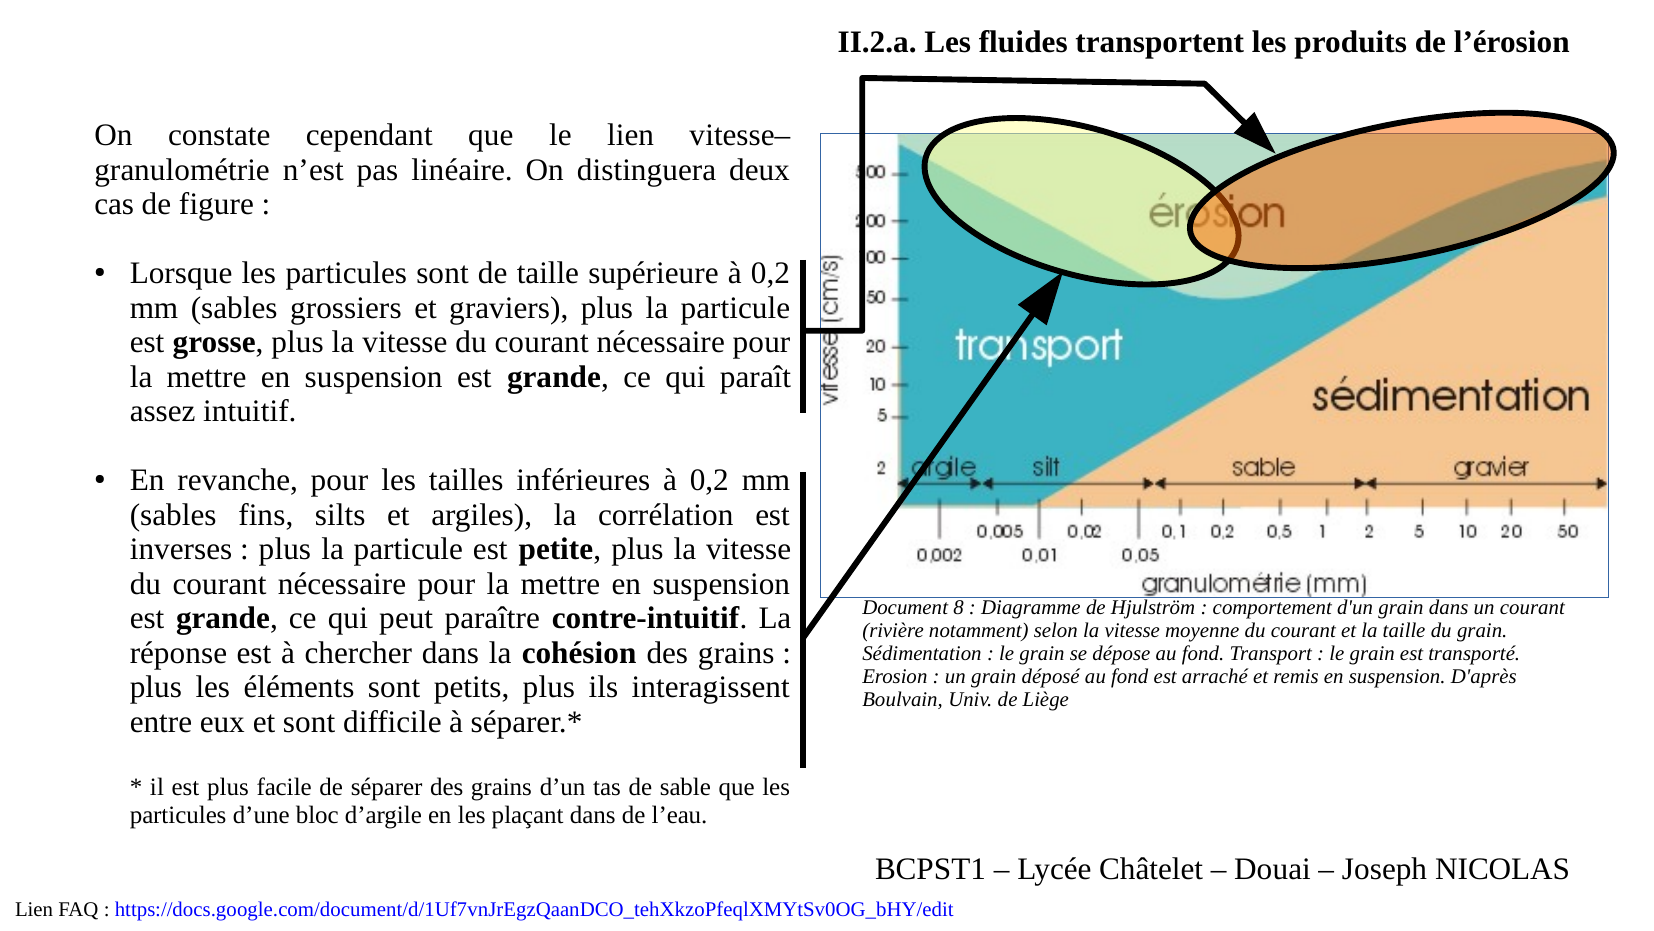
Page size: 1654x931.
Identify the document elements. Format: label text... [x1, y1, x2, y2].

picture [1113, 133, 1348, 190]
text_box On constate cependant que le lien vitesse–granulométrie n’est pas linéaire. On distinguera deux cas de figure : Lorsque les particules sont de taille supérieure à 0,2 mm (sables grossiers et graviers), plus la particule est grosse, plus la vitesse du courant nécessaire pour la mettre en suspension est grande, ce qui paraît assez intuitif. En revanche, pour les tailles inférieures à 0,2 mm (sables fins, silts et argiles), la corrélation est inverses : plus la particule est petite, plus la vitesse du courant nécessaire pour la mettre en suspension est grande, ce qui peut paraître contre-intuitif. La réponse est à chercher dans la cohésion des grains : plus les éléments sont petits, plus ils interagissent entre eux et sont difficile à séparer.* * il est plus facile de séparer des grains d’un tas de sable que les particules d’une bloc d’argile en les plaçant dans de l’eau. [94, 118, 792, 897]
picture [820, 133, 1061, 598]
text_box BCPST1 – Lycée Châtelet – Douai – Joseph NICOLAS [792, 832, 1571, 905]
text_box Document 8 : Diagramme de Hjulström : comportement d'un grain dans un courant (rivière notamment) selon la vitesse moyenne du courant et la taille du grain. Sédimentation : le grain se dépose au fond. Transport : le grain est transporté. Erosion : un grain déposé au fond est arraché et remis en suspension. D'après Boulvain, Univ. de Liège [862, 596, 1584, 733]
picture [836, 170, 1609, 598]
text_box II.2.a. Les fluides transportent les produits de l’érosion [637, 5, 1571, 78]
text_box Lien FAQ : https://docs.google.com/document/d/1Uf7vnJrEgzQaanDCO_tehXkzoPfeqlXMYtSv0OG_bHY/edit [0, 897, 993, 931]
picture [820, 133, 859, 327]
text_box [924, 112, 1614, 285]
